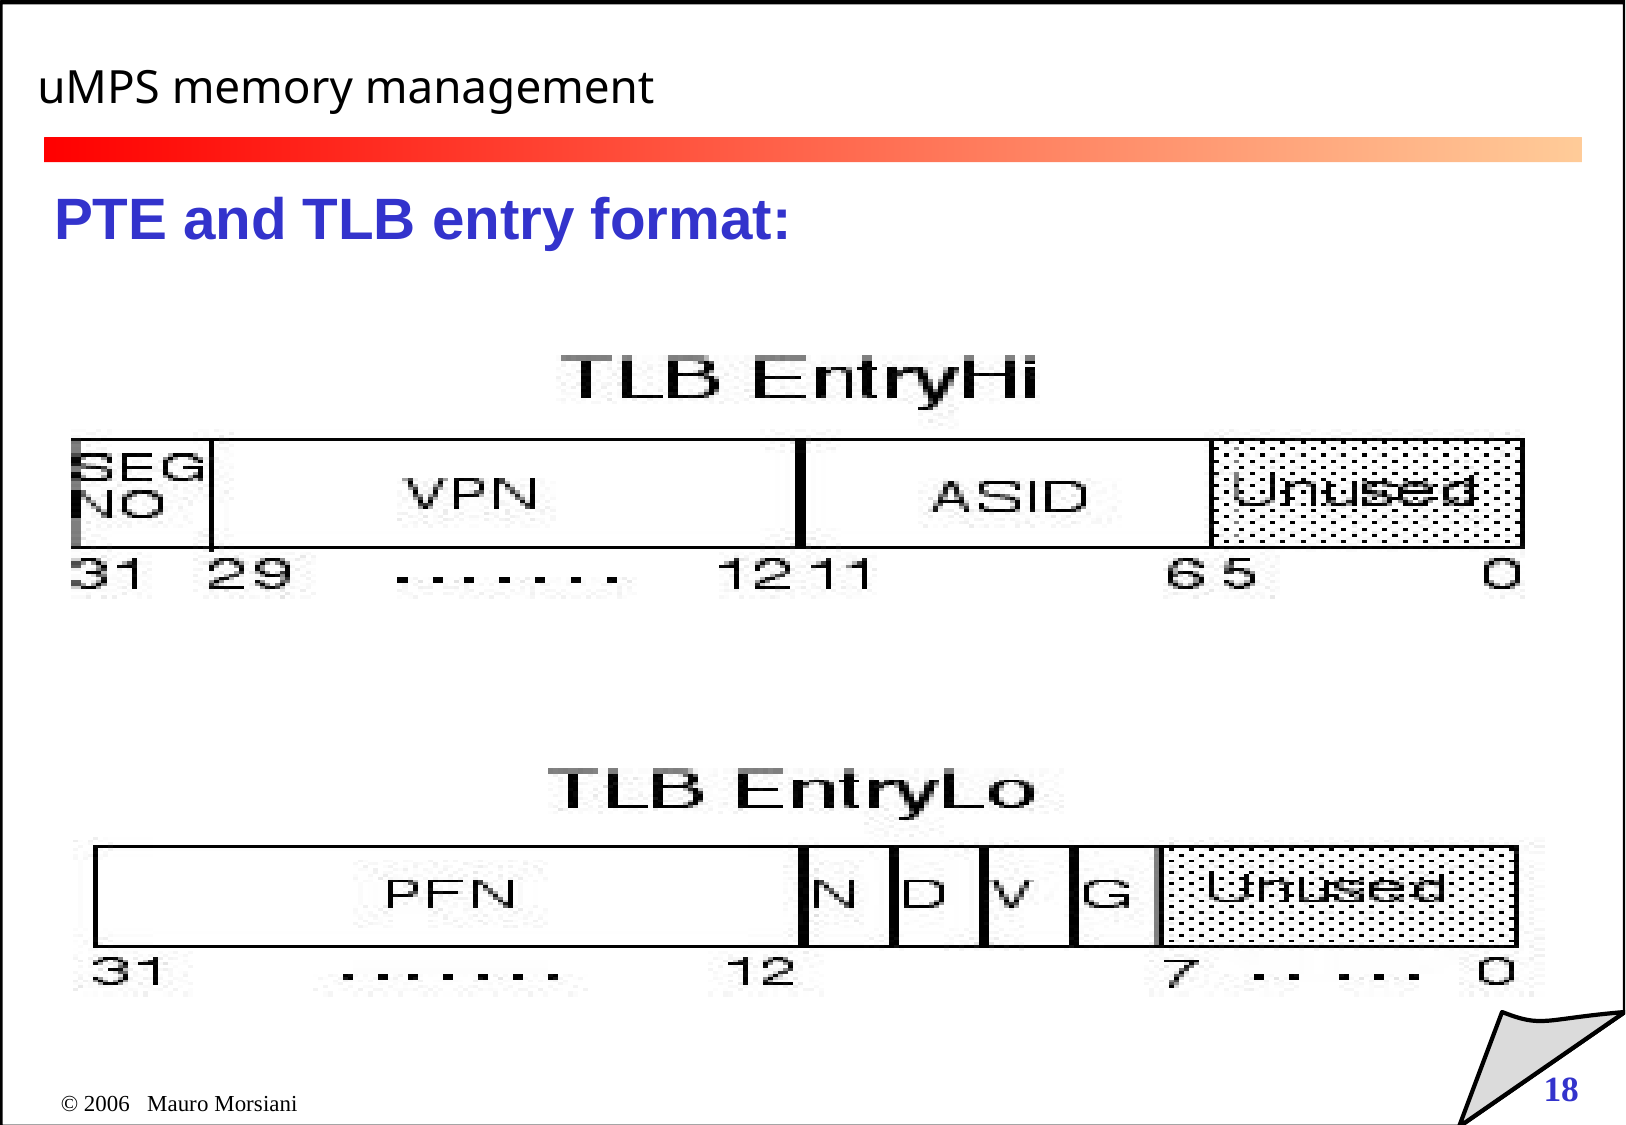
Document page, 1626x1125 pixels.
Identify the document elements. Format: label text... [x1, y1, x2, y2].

list PTE and TLB entry format: [54, 187, 1545, 739]
picture [56, 349, 1546, 599]
title uMPS memory management [37, 44, 1587, 130]
picture [68, 763, 1545, 1000]
